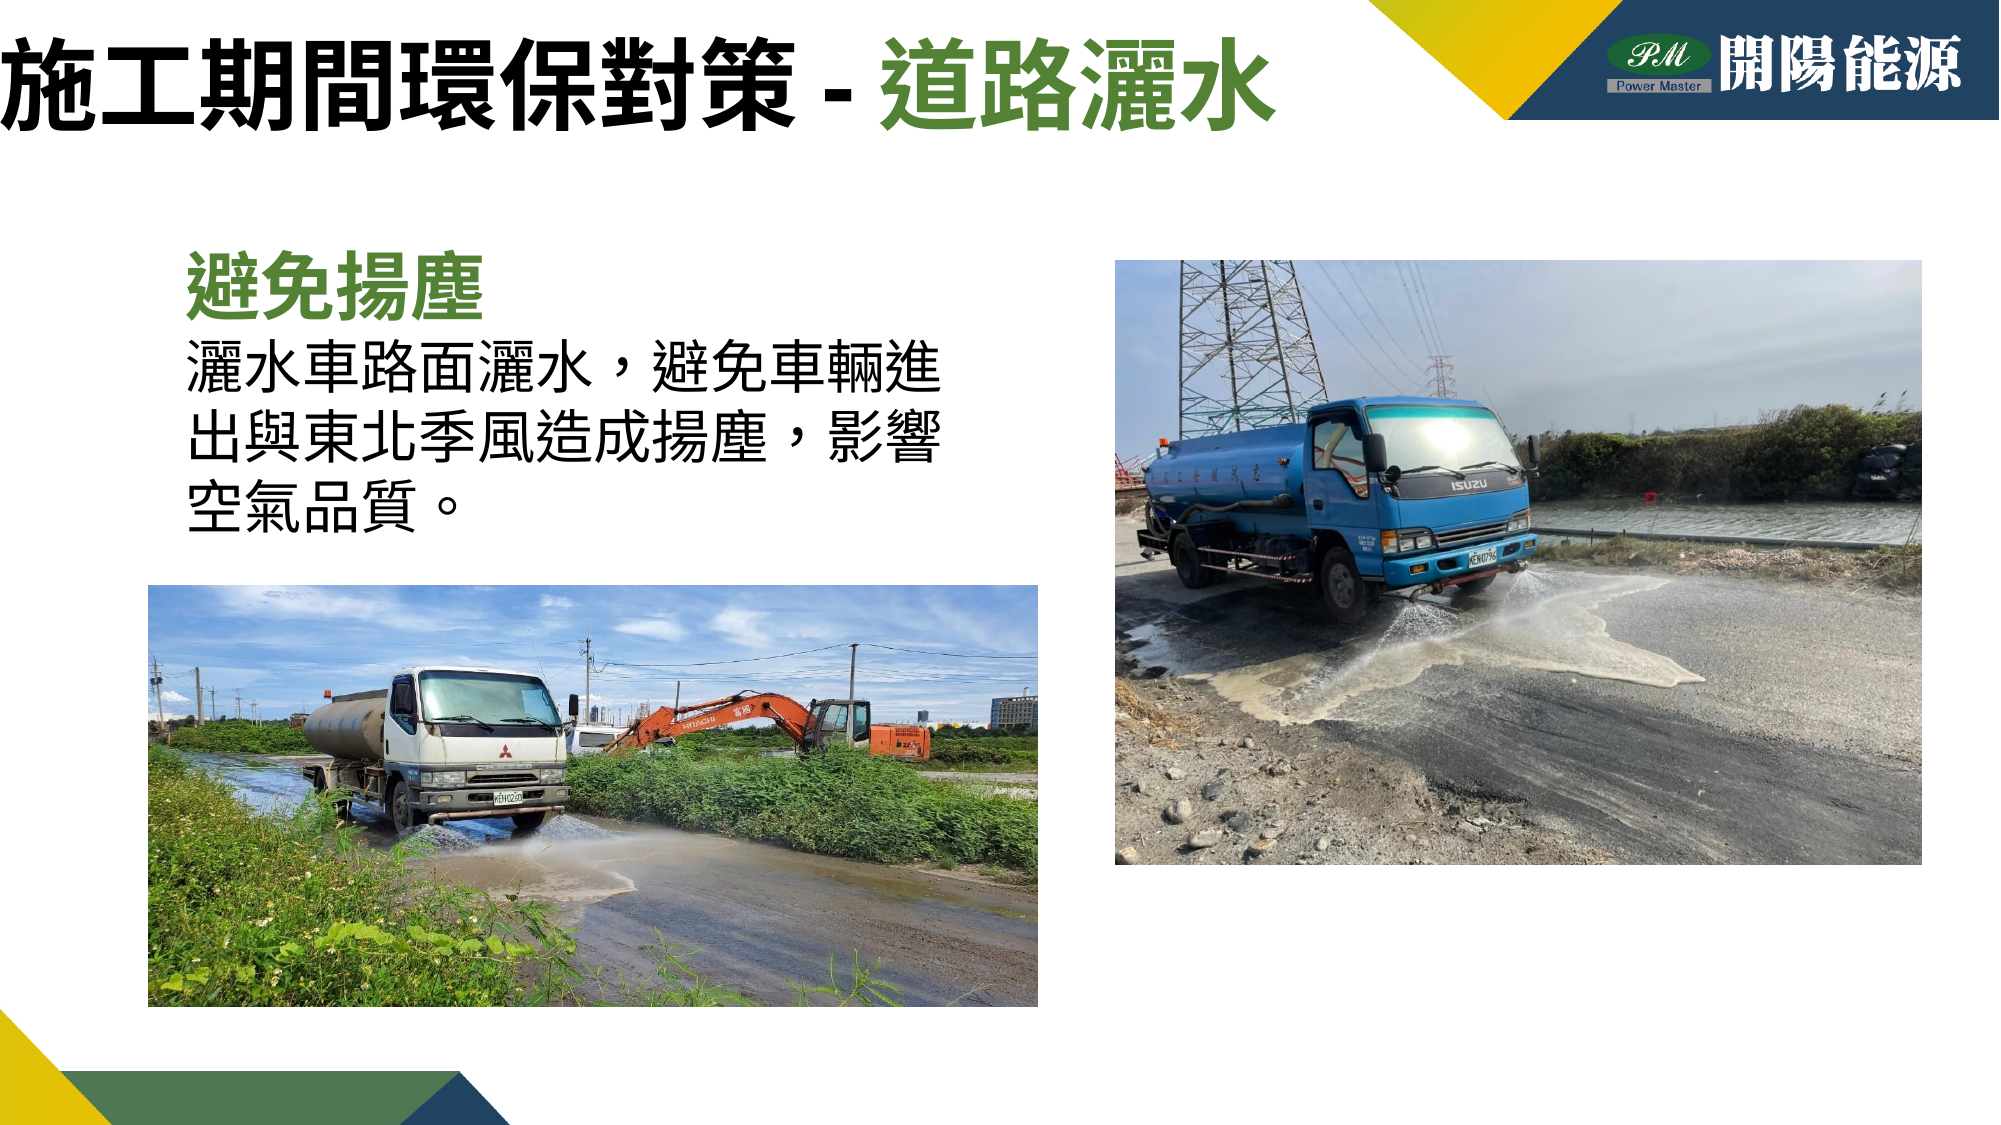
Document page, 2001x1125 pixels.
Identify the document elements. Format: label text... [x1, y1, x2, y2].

picture [0, 0, 1999, 1125]
text_box 施工期間環保對策-道路灑水 [0, 22, 1300, 142]
text_box 避免揚塵 灑水車路面灑水，避免車輛進出與東北季風造成揚塵，影響空氣品質。 [171, 232, 1000, 548]
